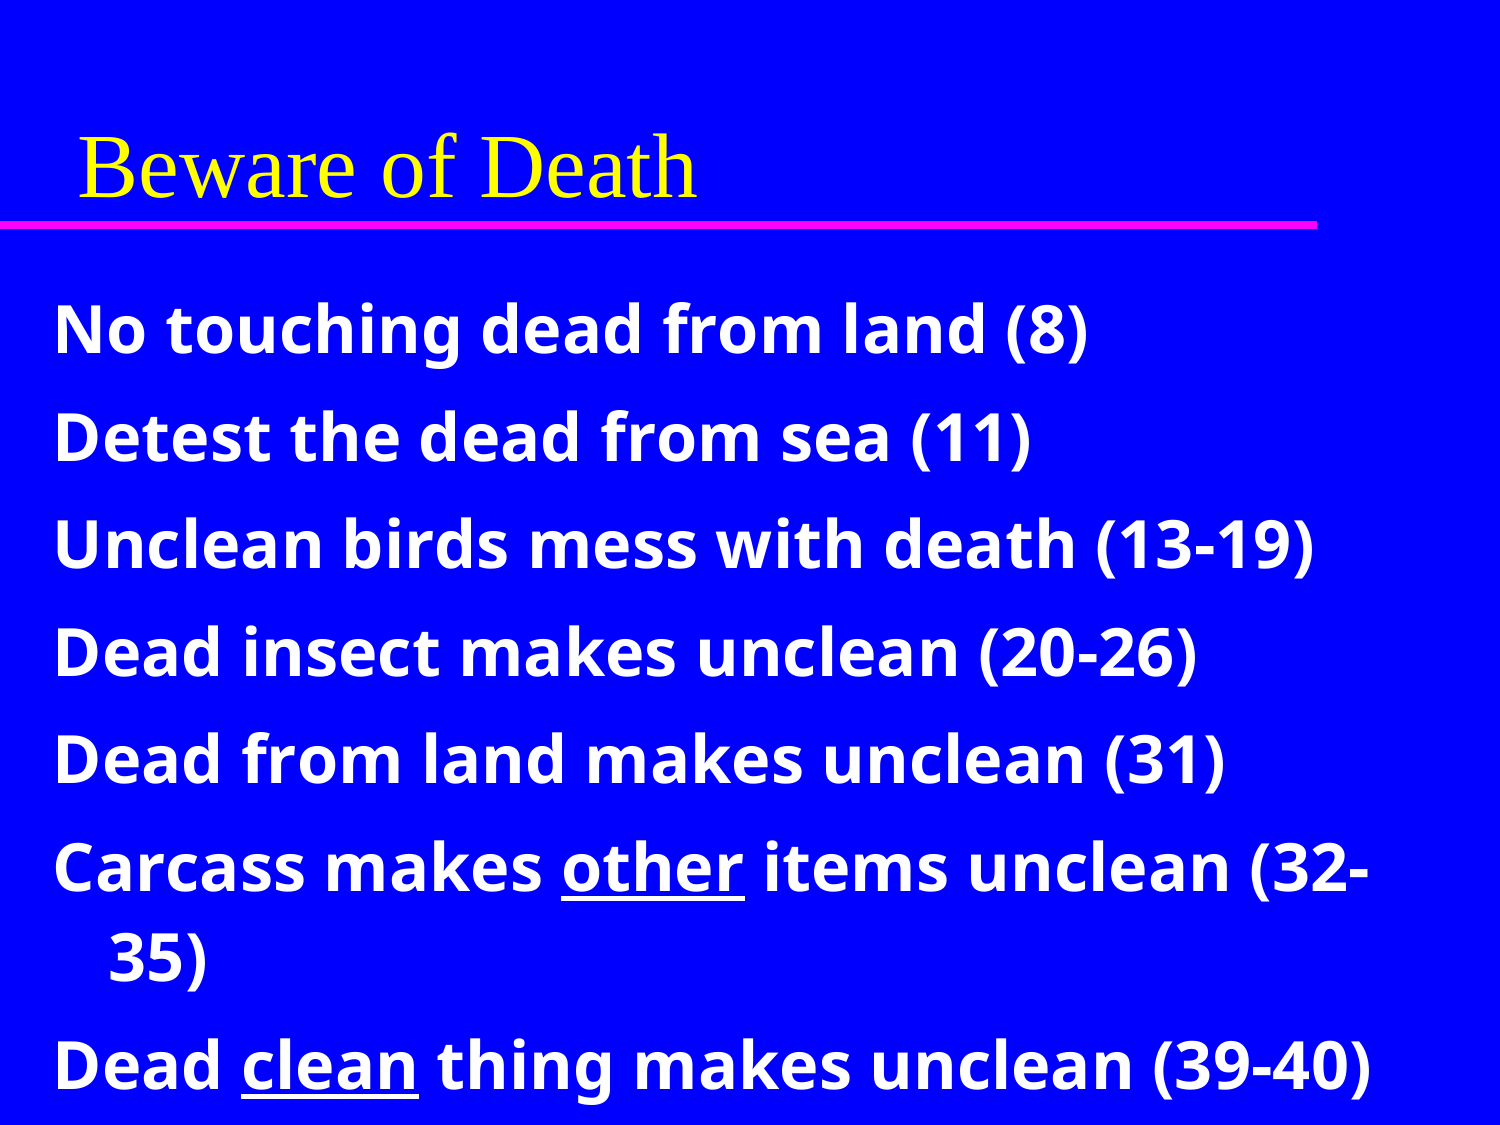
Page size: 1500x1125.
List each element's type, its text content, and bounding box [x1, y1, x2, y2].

title Beware of Death [62, 43, 1338, 225]
list No touching dead from land (8) Detest the dead from sea (11) Unclean birds mess with death (13-19) Dead insect makes unclean (20-26) Dead from land makes unclean (31) Carcass makes other items unclean (32-35) Dead clean thing makes unclean (39-40) [37, 275, 1476, 1110]
